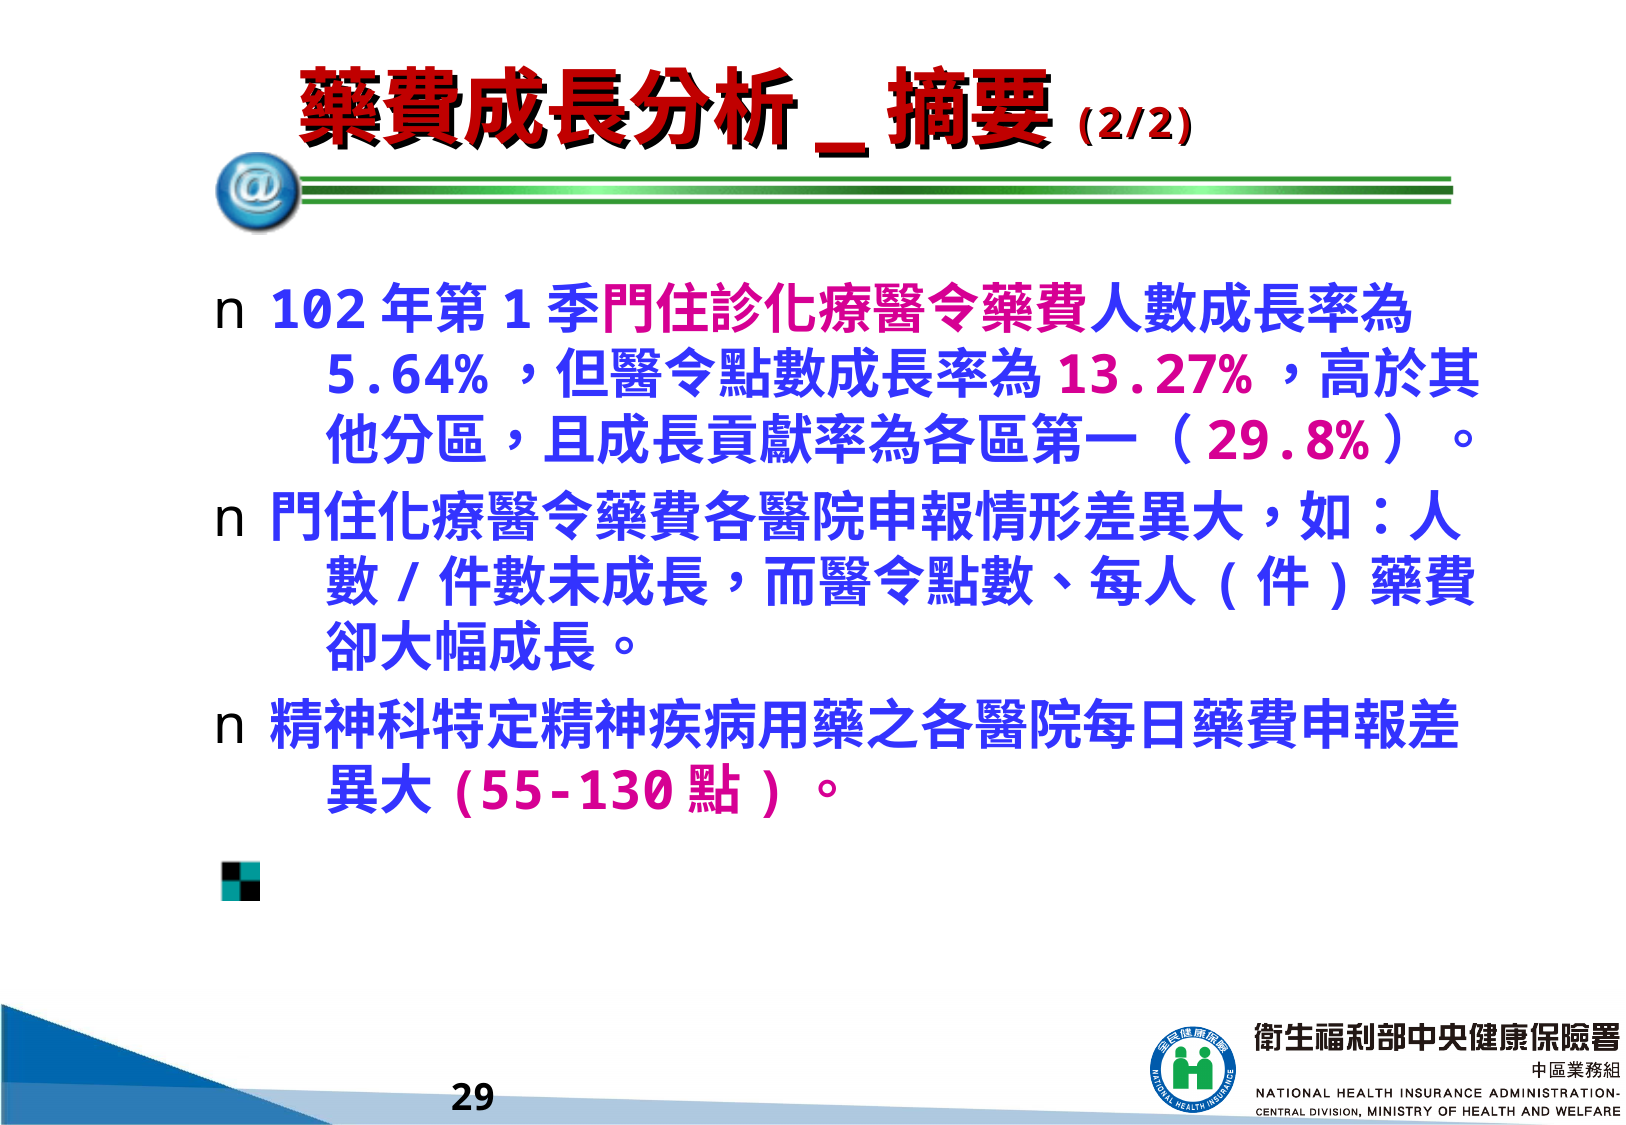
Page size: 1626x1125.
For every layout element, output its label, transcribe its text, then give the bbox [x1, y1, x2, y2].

list 102年第1季門住診化療醫令藥費人數成長率為5.64%，但醫令點數成長率為13.27%，高於其他分區，且成長貢獻率為各區第一（29.8%）。 門住化療醫令藥費各醫院申報情形差異大，如：人數/件數未成長，而醫令點數、每人(件)藥費卻大幅成長。 精神科特定精神疾病用藥之各醫院每日藥費申報差異大(55-130點)。 [198, 267, 1532, 1000]
text_box [435, 1065, 815, 1125]
title 藥費成長分析_摘要(2/2) [280, 10, 1562, 198]
